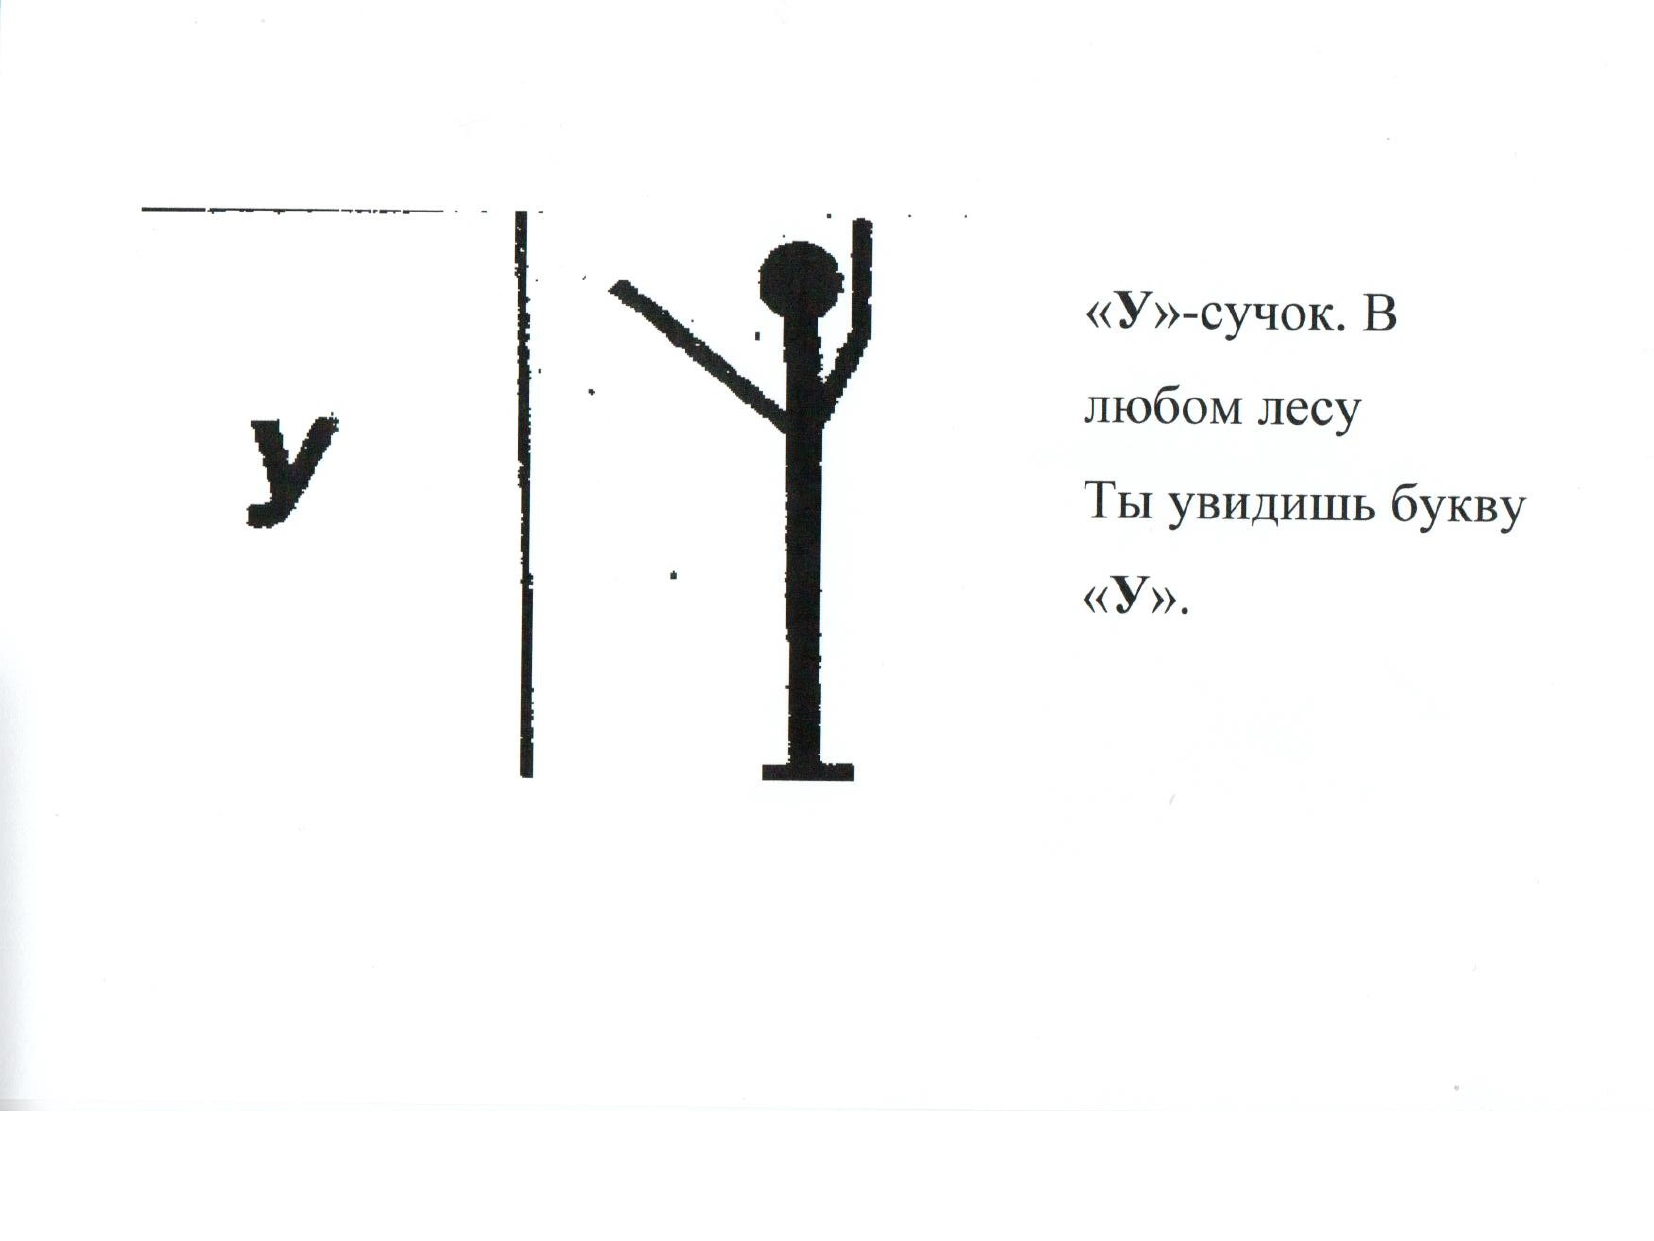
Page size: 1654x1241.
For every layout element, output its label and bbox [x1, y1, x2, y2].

picture [0, 0, 1654, 1111]
